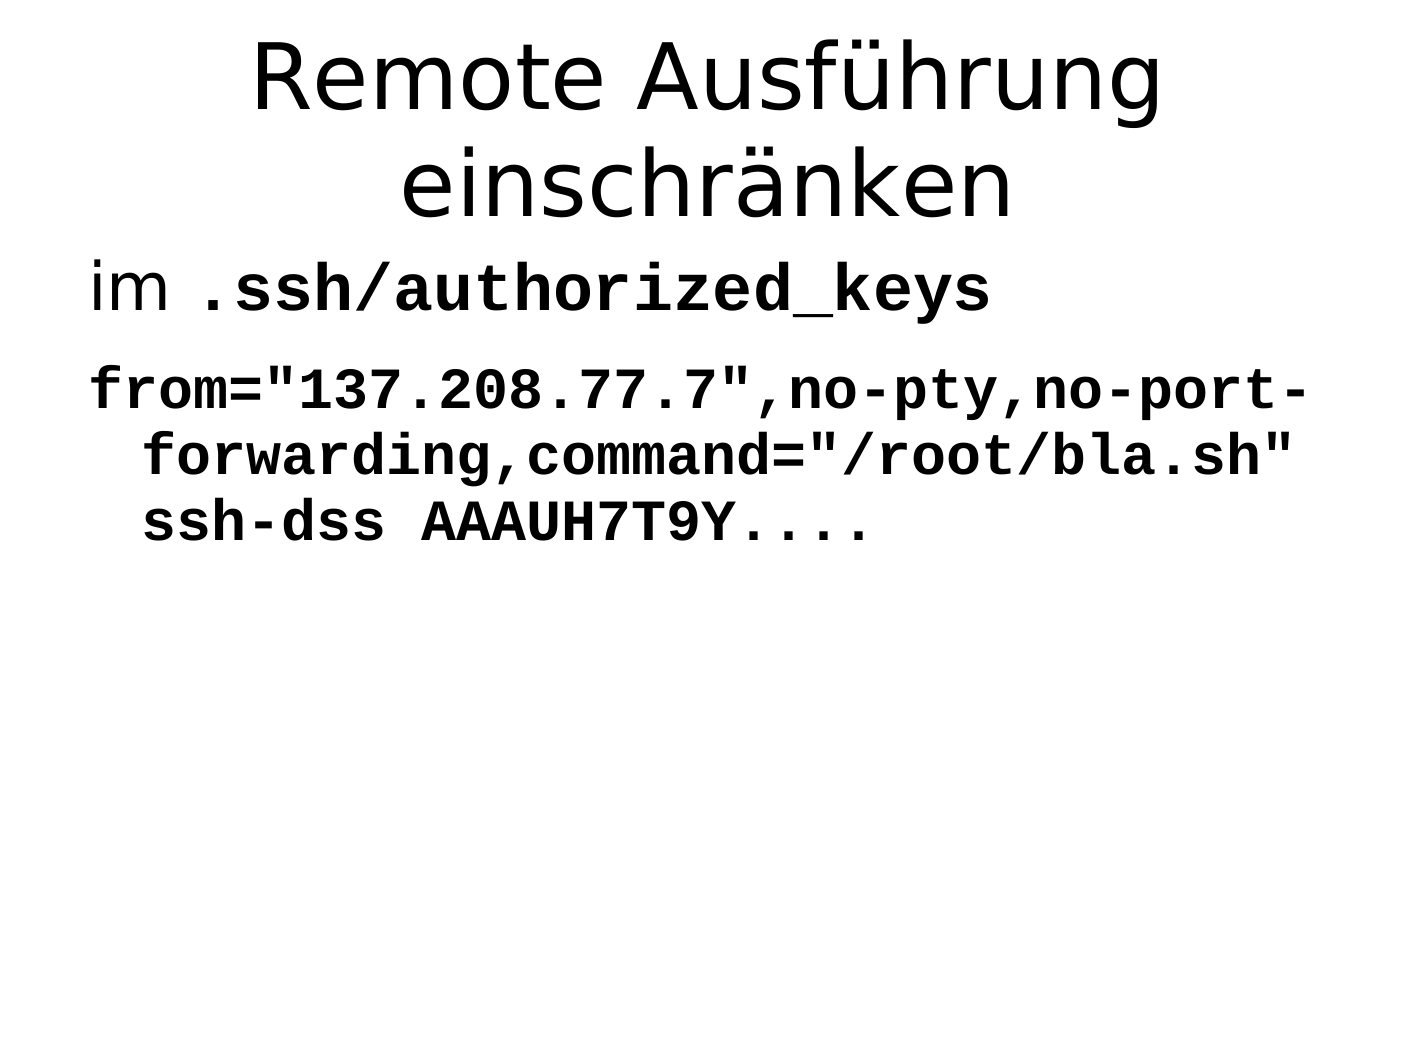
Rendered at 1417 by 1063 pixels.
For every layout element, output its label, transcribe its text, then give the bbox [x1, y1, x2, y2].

title Remote Ausführung einschränken [70, 23, 1346, 239]
list im .ssh/authorized_keys from="137.208.77.7",no-pty,no-port-forwarding,command="/root/bla.sh" ssh-dss AAAUH7T9Y.... [70, 248, 1346, 936]
